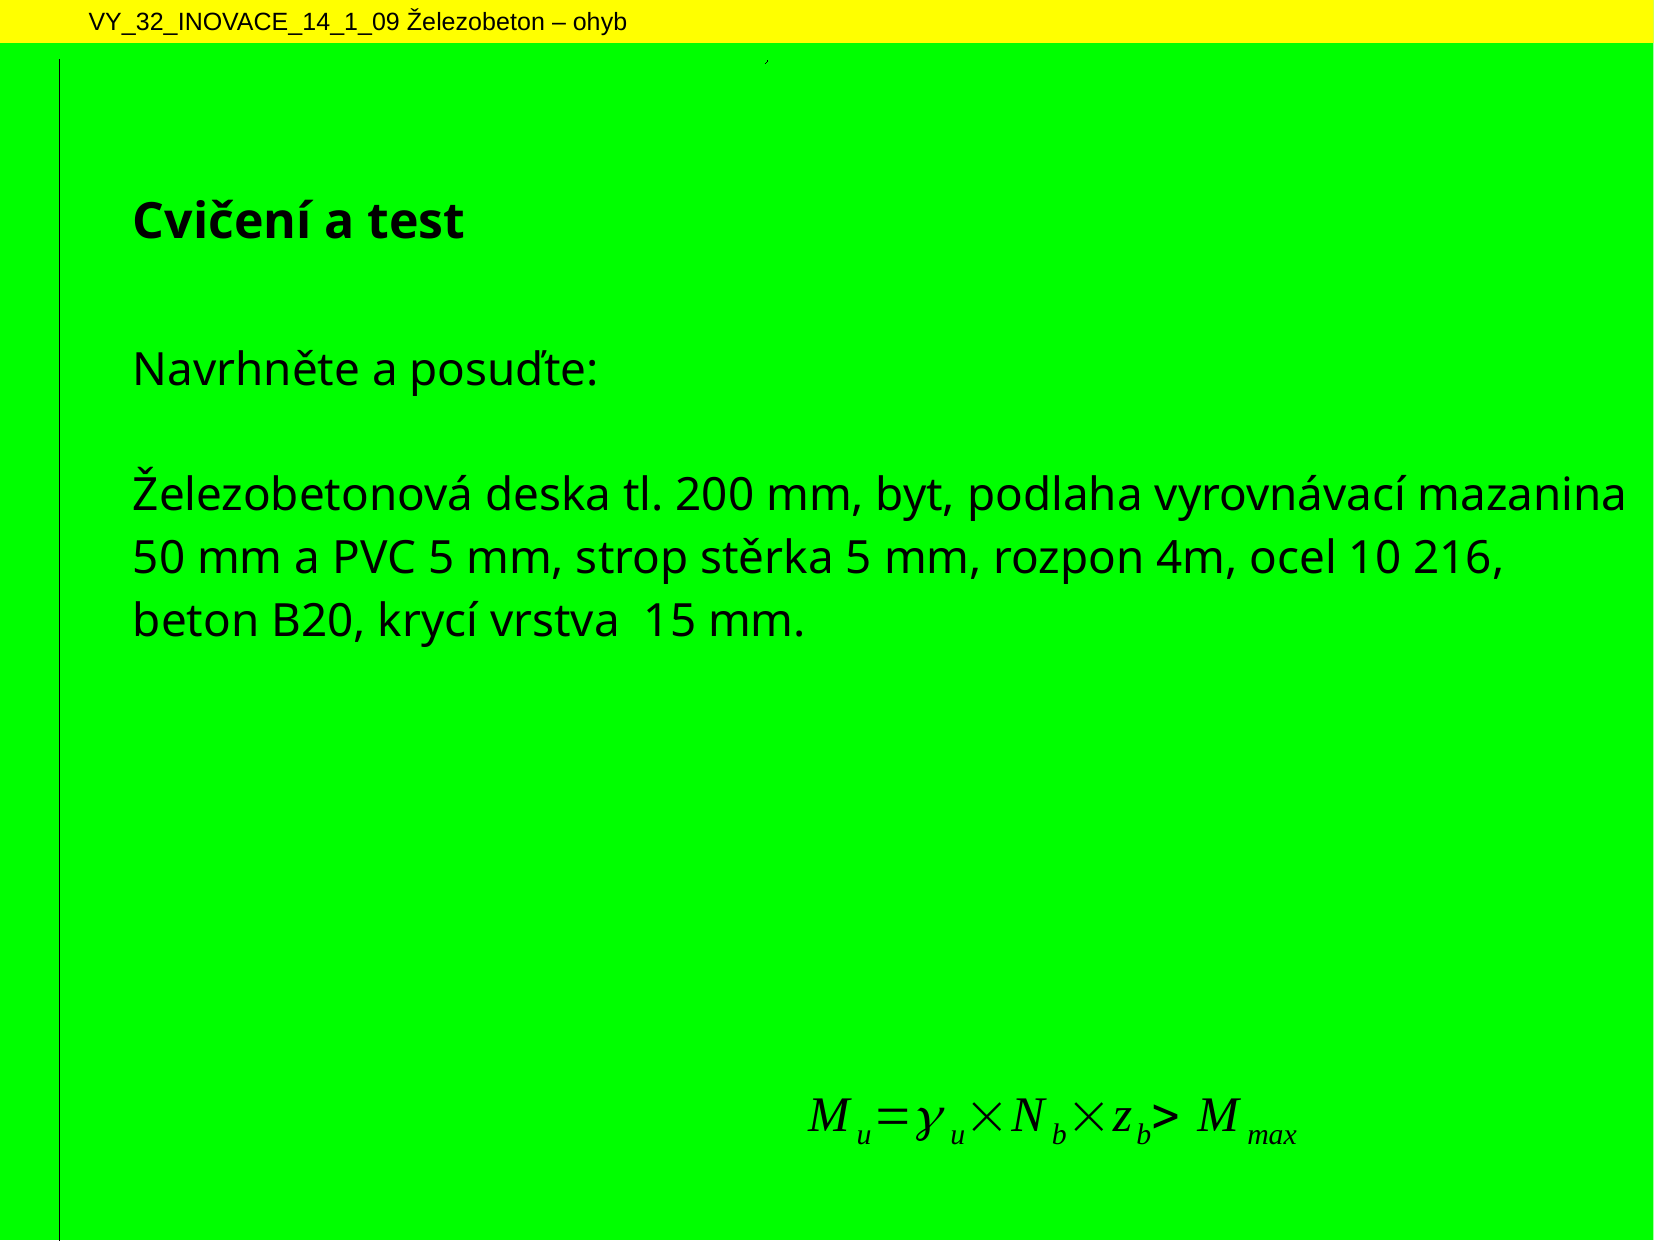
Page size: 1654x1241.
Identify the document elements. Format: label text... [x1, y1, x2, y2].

chart [797, 1088, 1303, 1152]
text_box Cvičení a test Navrhněte a posuďte: Železobetonová deska tl. 200 mm, byt, podlaha vyrovnávací mazanina 50 mm a PVC 5 mm, strop stěrka 5 mm, rozpon 4m, ocel 10 216, beton B20, krycí vrstva 15 mm. [118, 177, 1654, 681]
text_box VY_32_INOVACE_14_1_09 Železobeton – ohyb [0, 0, 1654, 43]
